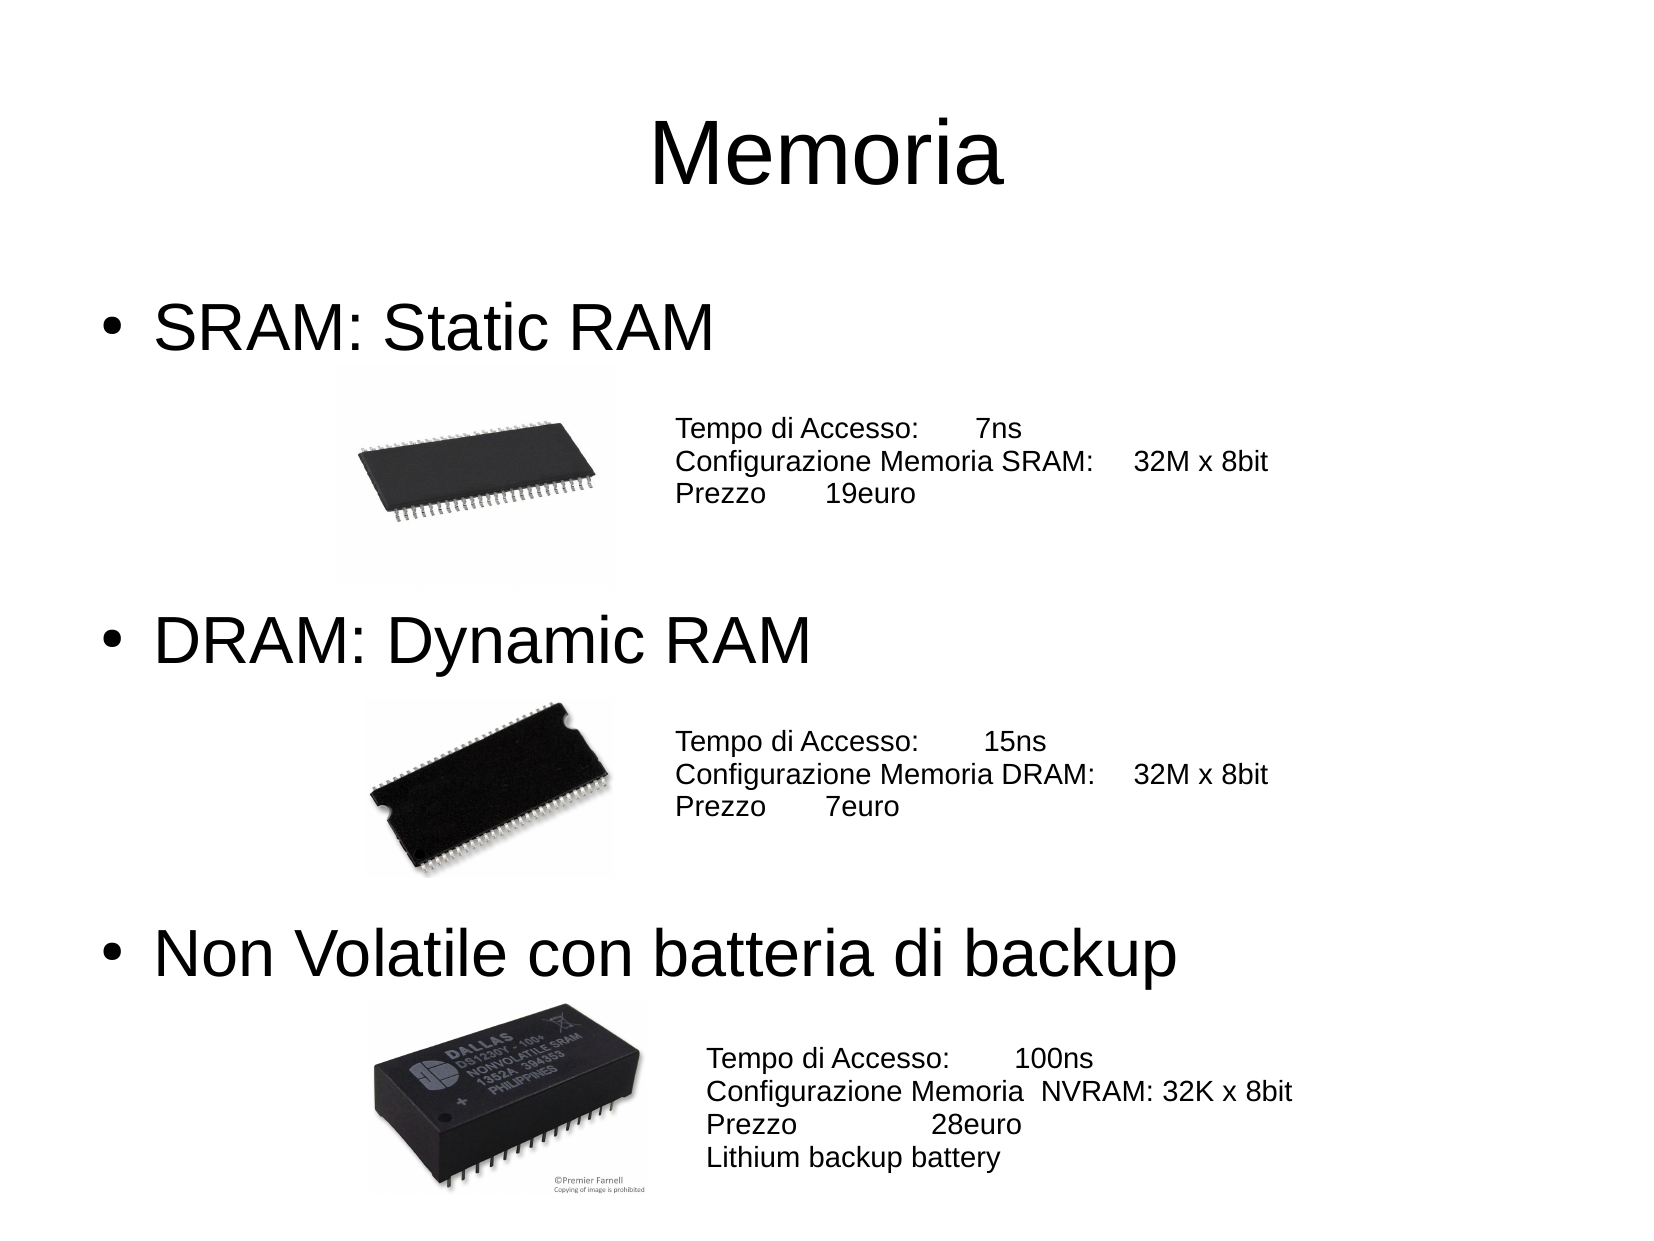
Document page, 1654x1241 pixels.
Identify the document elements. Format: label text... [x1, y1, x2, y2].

title Memoria [82, 49, 1571, 257]
text_box Tempo di Accesso: 100ns Configurazione Memoria NVRAM: 32K x 8bit Prezzo 28euro Lithium backup battery [690, 1033, 1561, 1183]
picture [335, 365, 616, 590]
picture [370, 1000, 647, 1196]
picture [365, 698, 614, 878]
text_box Tempo di Accesso: 7ns Configurazione Memoria SRAM: 32M x 8bit Prezzo 19euro [658, 403, 1561, 520]
text_box Tempo di Accesso: 15ns Configurazione Memoria DRAM: 32M x 8bit Prezzo 7euro [658, 715, 1486, 833]
list SRAM: Static RAM DRAM: Dynamic RAM Non Volatile con batteria di backup [82, 290, 1538, 1010]
